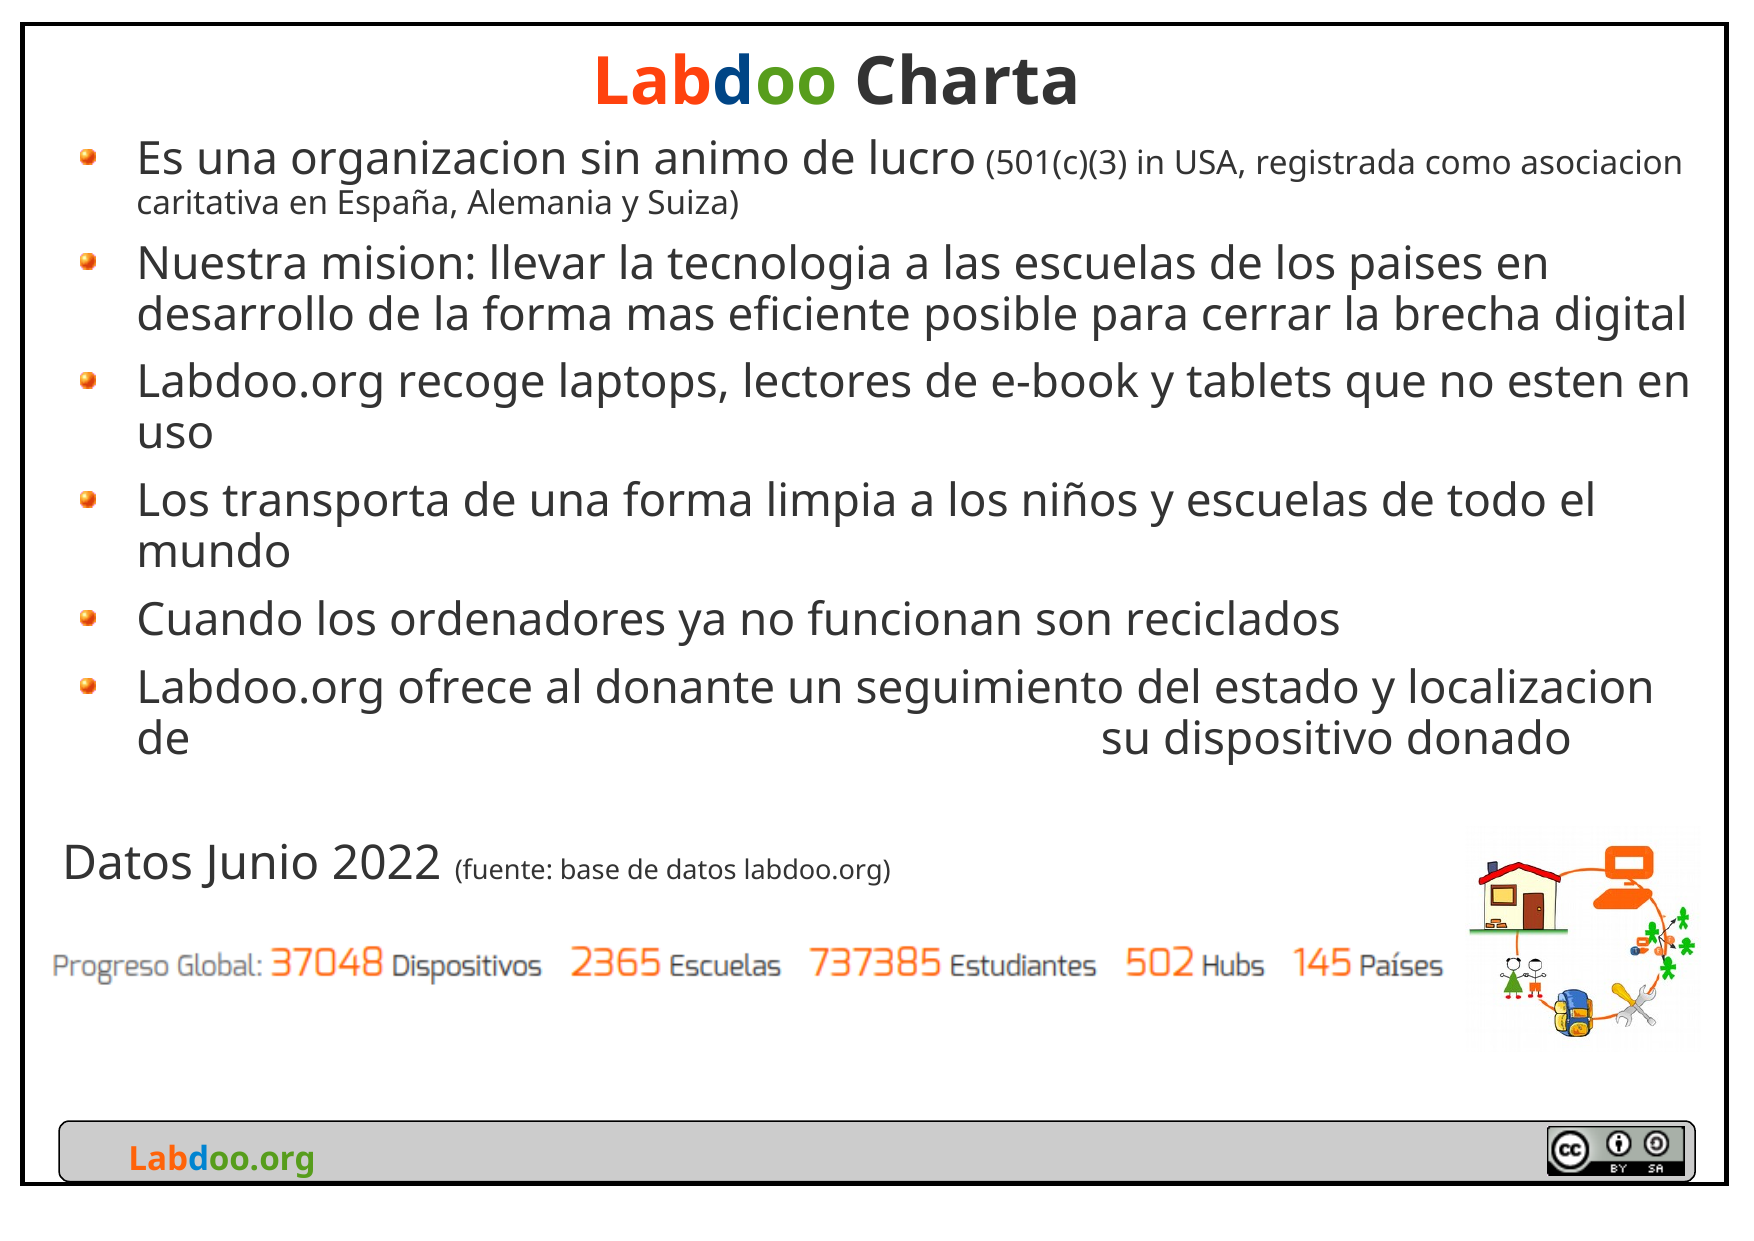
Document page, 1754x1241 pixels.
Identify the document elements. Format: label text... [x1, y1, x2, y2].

picture [1465, 826, 1701, 1052]
picture [47, 931, 1458, 1004]
title Labdoo Charta [492, 10, 1182, 119]
text_box Datos Junio 2022 (fuente: base de datos labdoo.org) [11, 824, 1016, 1075]
text_box Labdoo.org [113, 1115, 1191, 1194]
list Es una organizacion sin animo de lucro (501(c)(3) in USA, registrada como asociacion caritativa en España, Alemania y Suiza) Nuestra mision: llevar la tecnologia a las escuelas de los paises en desarrollo de la forma mas eficiente posible para cerrar la brecha digital Labdoo.org recoge laptops, lectores de e-book y tablets que no esten en uso Los transporta de una forma limpia a los niños y escuelas de todo el mundo Cuando los ordenadores ya no funcionan son reciclados Labdoo.org ofrece al donante un seguimiento del estado y localizacion de su dispositivo donado [80, 129, 1713, 714]
picture [1547, 1126, 1685, 1176]
